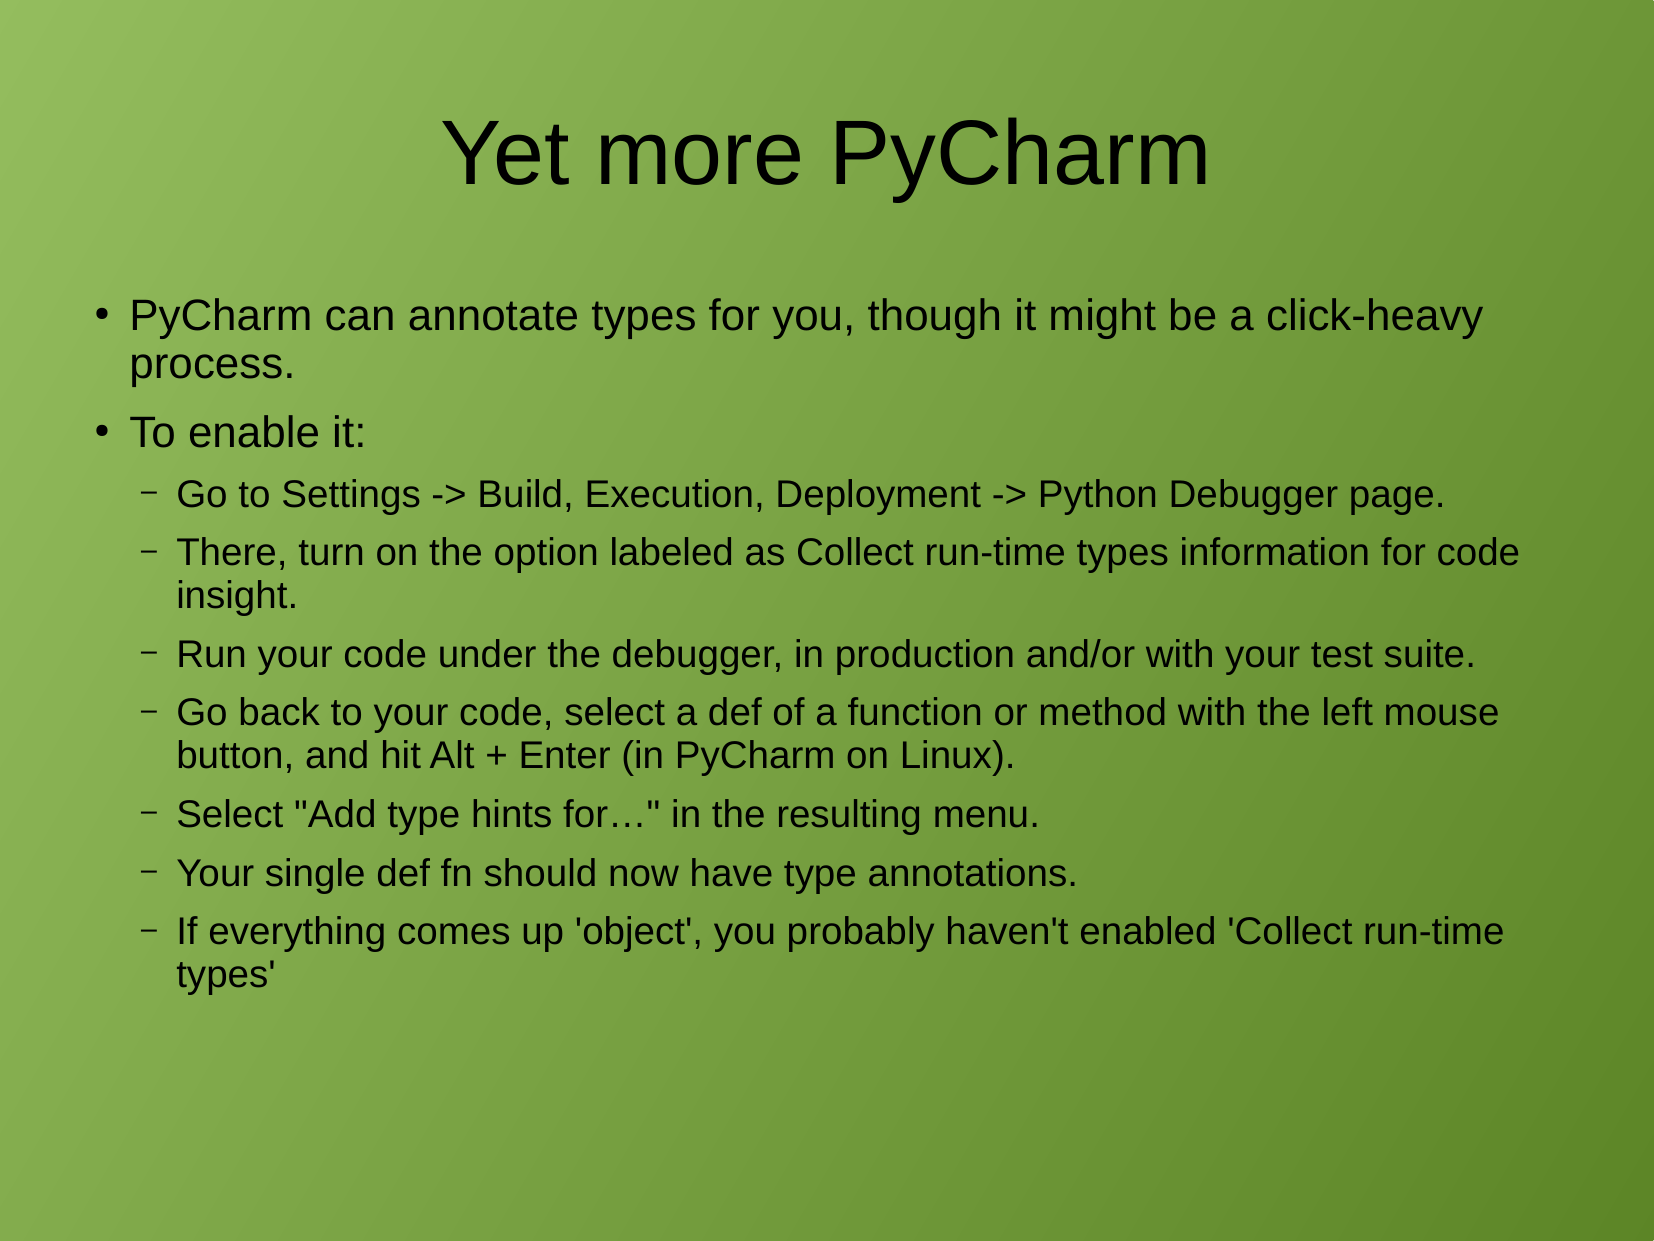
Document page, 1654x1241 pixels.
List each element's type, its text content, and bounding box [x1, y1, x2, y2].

title Yet more PyCharm [82, 49, 1571, 257]
list PyCharm can annotate types for you, though it might be a click-heavy process. To enable it: Go to Settings -> Build, Execution, Deployment -> Python Debugger page. There, turn on the option labeled as Collect run-time types information for code insight. Run your code under the debugger, in production and/or with your test suite. Go back to your code, select a def of a function or method with the left mouse button, and hit Alt + Enter (in PyCharm on Linux). Select "Add type hints for…" in the resulting menu. Your single def fn should now have type annotations. If everything comes up 'object', you probably haven't enabled 'Collect run-time types' [82, 290, 1571, 1010]
